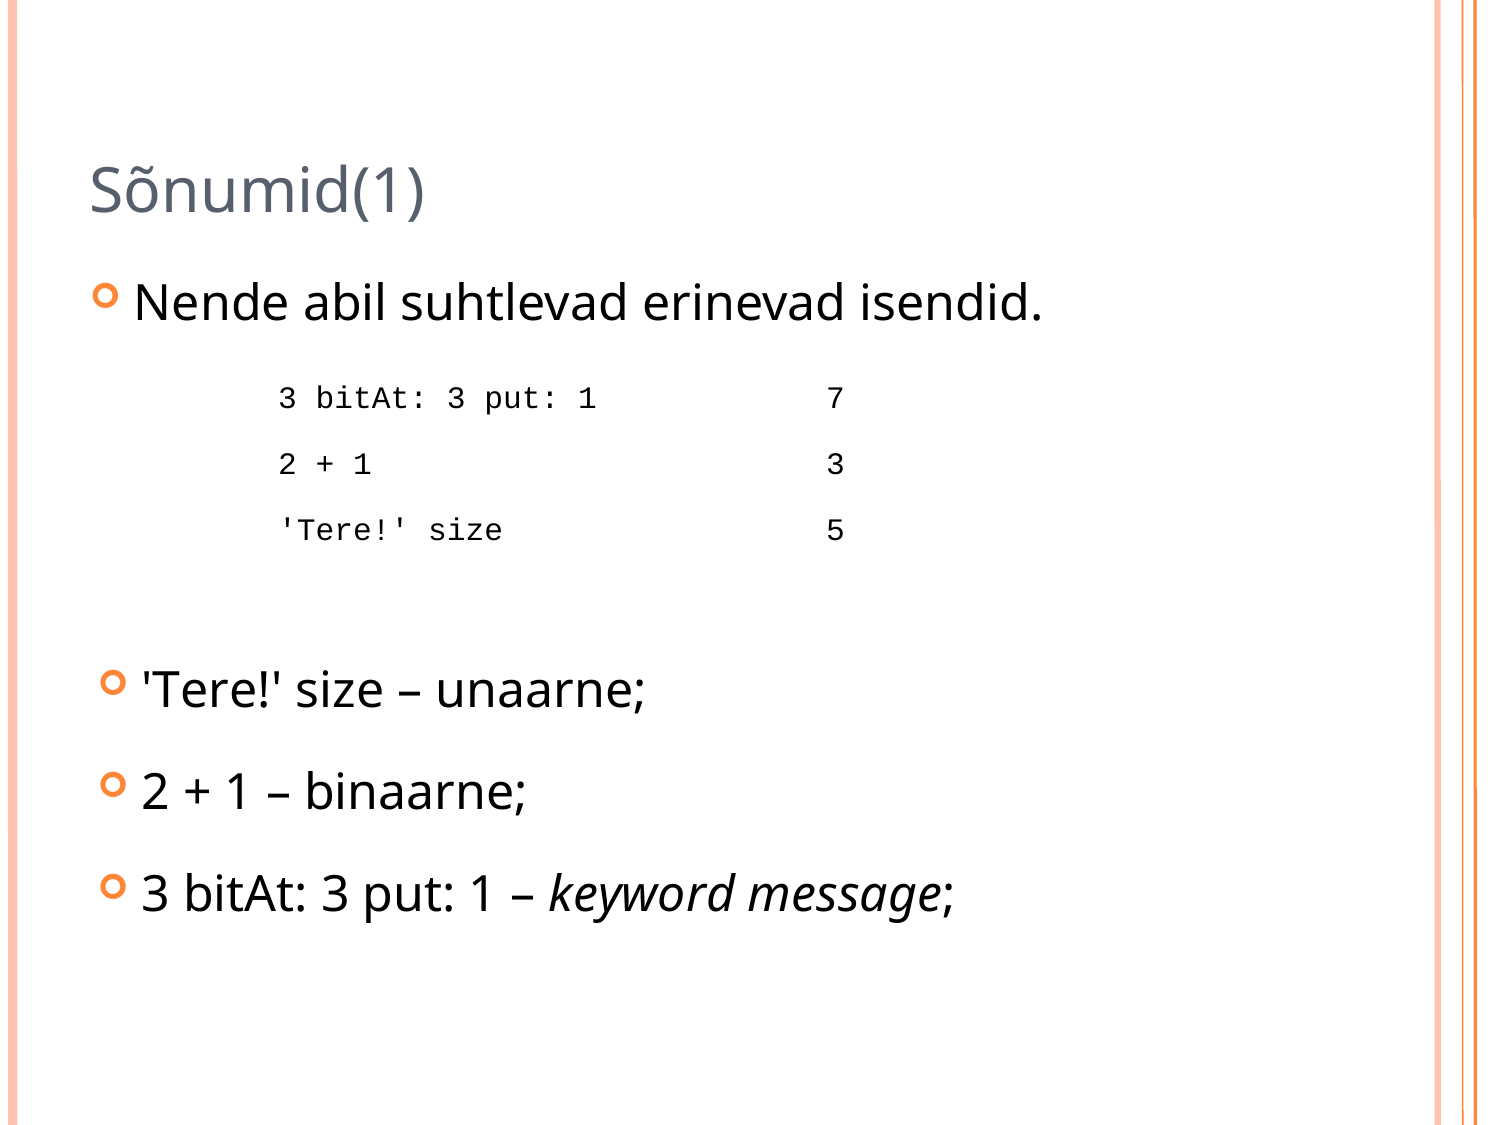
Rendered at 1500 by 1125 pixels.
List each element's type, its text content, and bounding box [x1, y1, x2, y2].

text_box 3 bitAt: 3 put: 1 2 + 1 'Tere!' size [259, 377, 721, 591]
text_box 'Tere!' size – unaarne; 2 + 1 – binaarne; 3 bitAt: 3 put: 1 – keyword message; [82, 649, 1343, 1014]
text_box 7 3 5 [807, 377, 981, 603]
list Nende abil suhtlevad erinevad isendid. [75, 262, 1335, 343]
title Sõnumid(1) [74, 44, 1300, 233]
